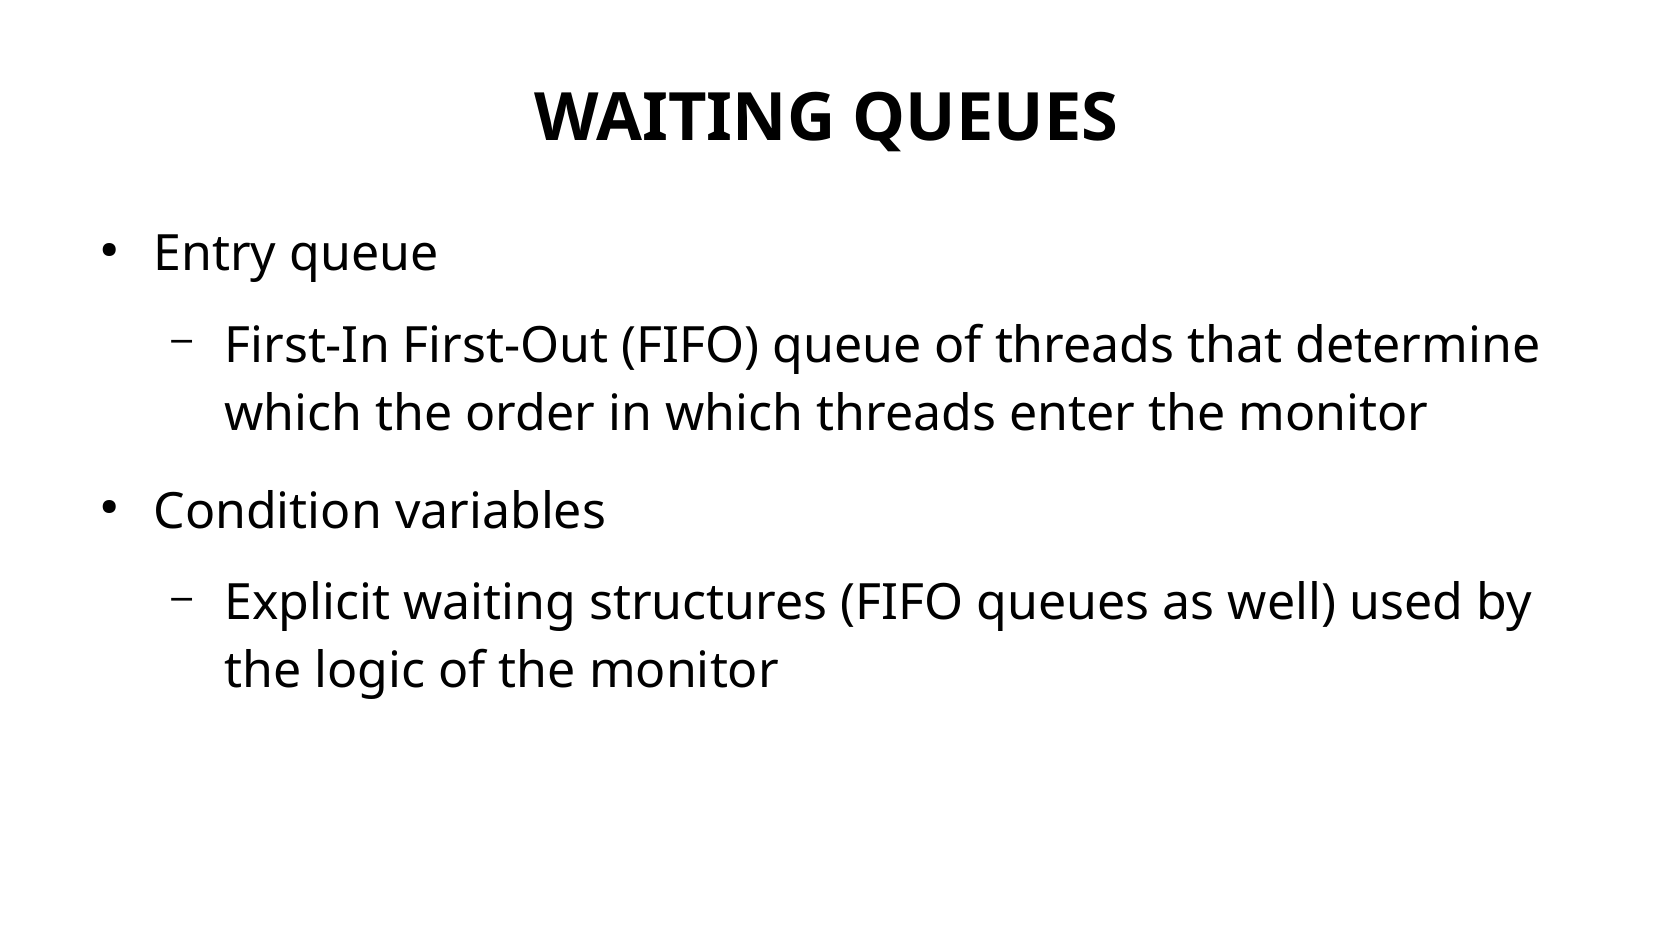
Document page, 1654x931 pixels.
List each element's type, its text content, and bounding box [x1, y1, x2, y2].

list Entry queue First-In First-Out (FIFO) queue of threads that determine which the order in which threads enter the monitor Condition variables Explicit waiting structures (FIFO queues as well) used by the logic of the monitor [82, 217, 1571, 757]
title WAITING QUEUES [82, 36, 1571, 193]
